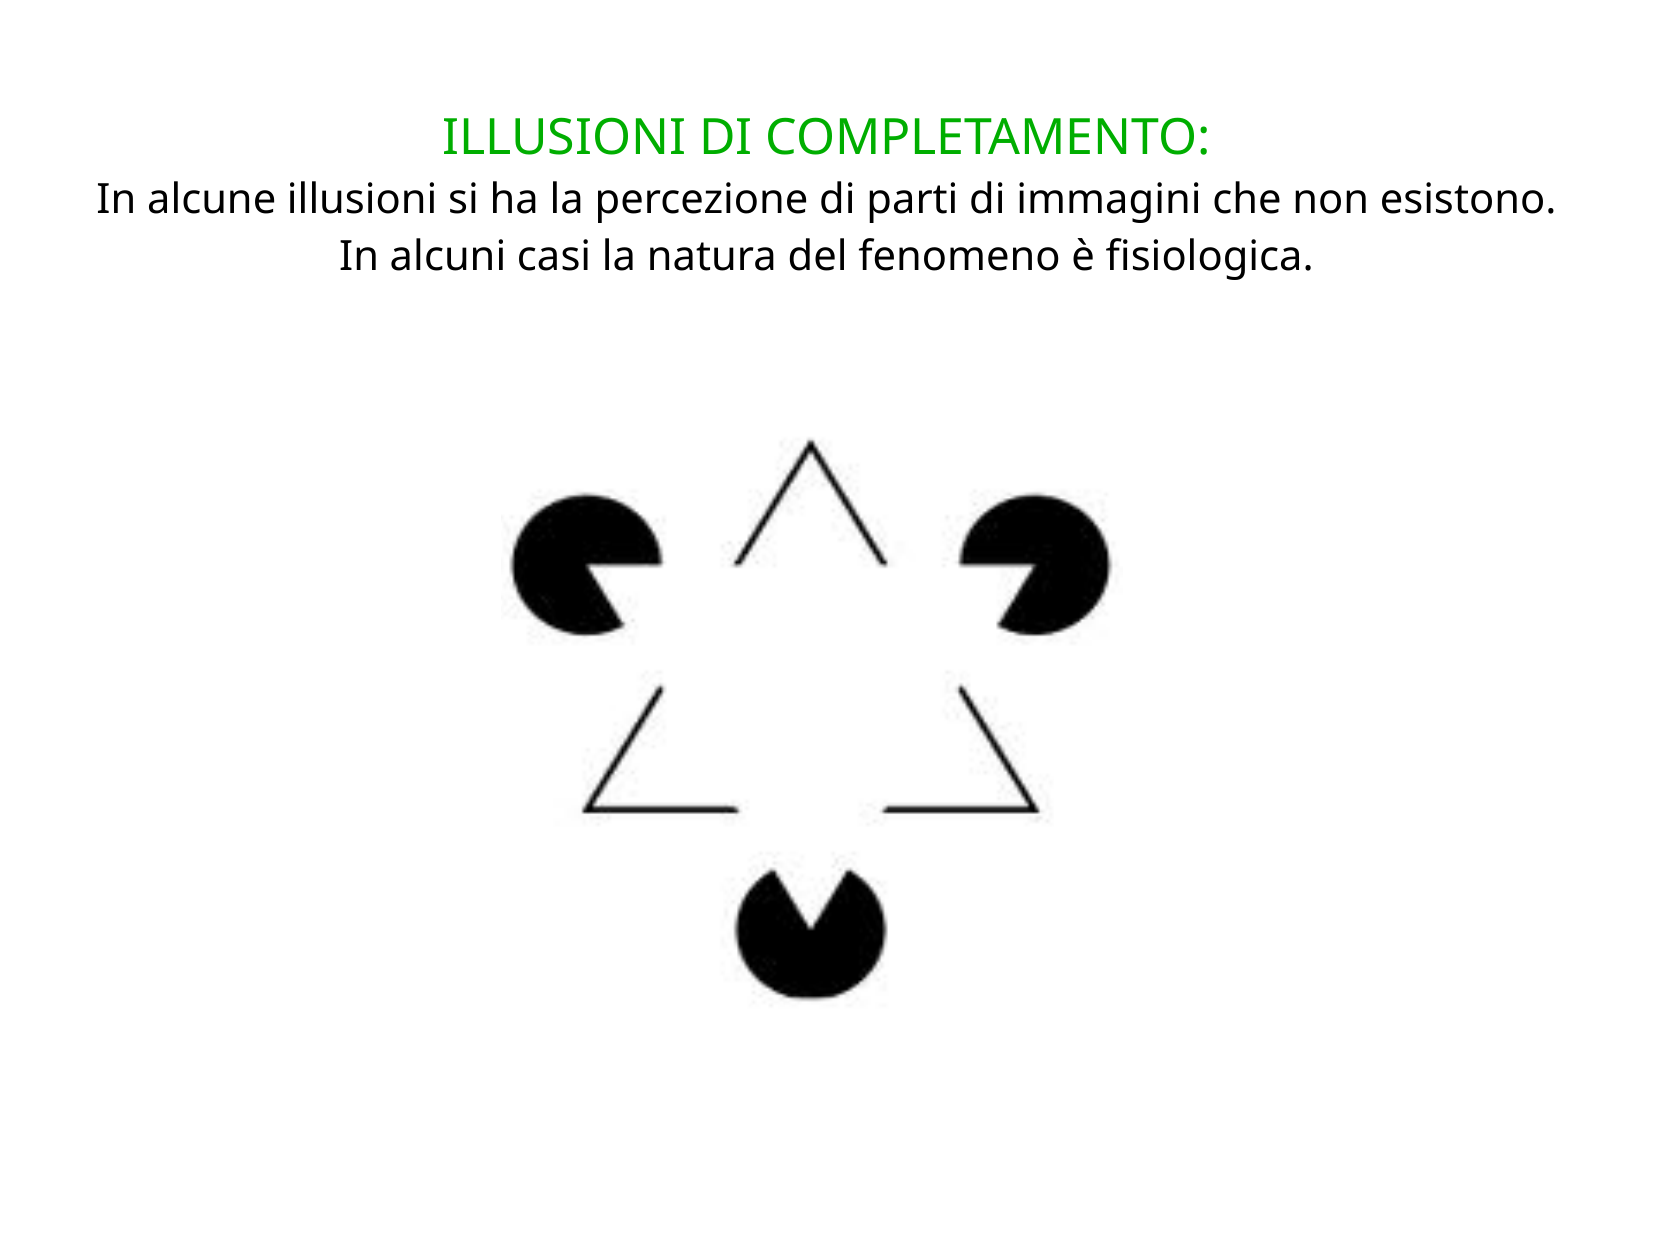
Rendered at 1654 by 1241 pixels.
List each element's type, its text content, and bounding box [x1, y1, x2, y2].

picture [501, 413, 1123, 1034]
subtitle ILLUSIONI DI COMPLETAMENTO: In alcune illusioni si ha la percezione di parti di immagini che non esistono. In alcuni casi la natura del fenomeno è fisiologica. [82, 56, 1571, 1102]
